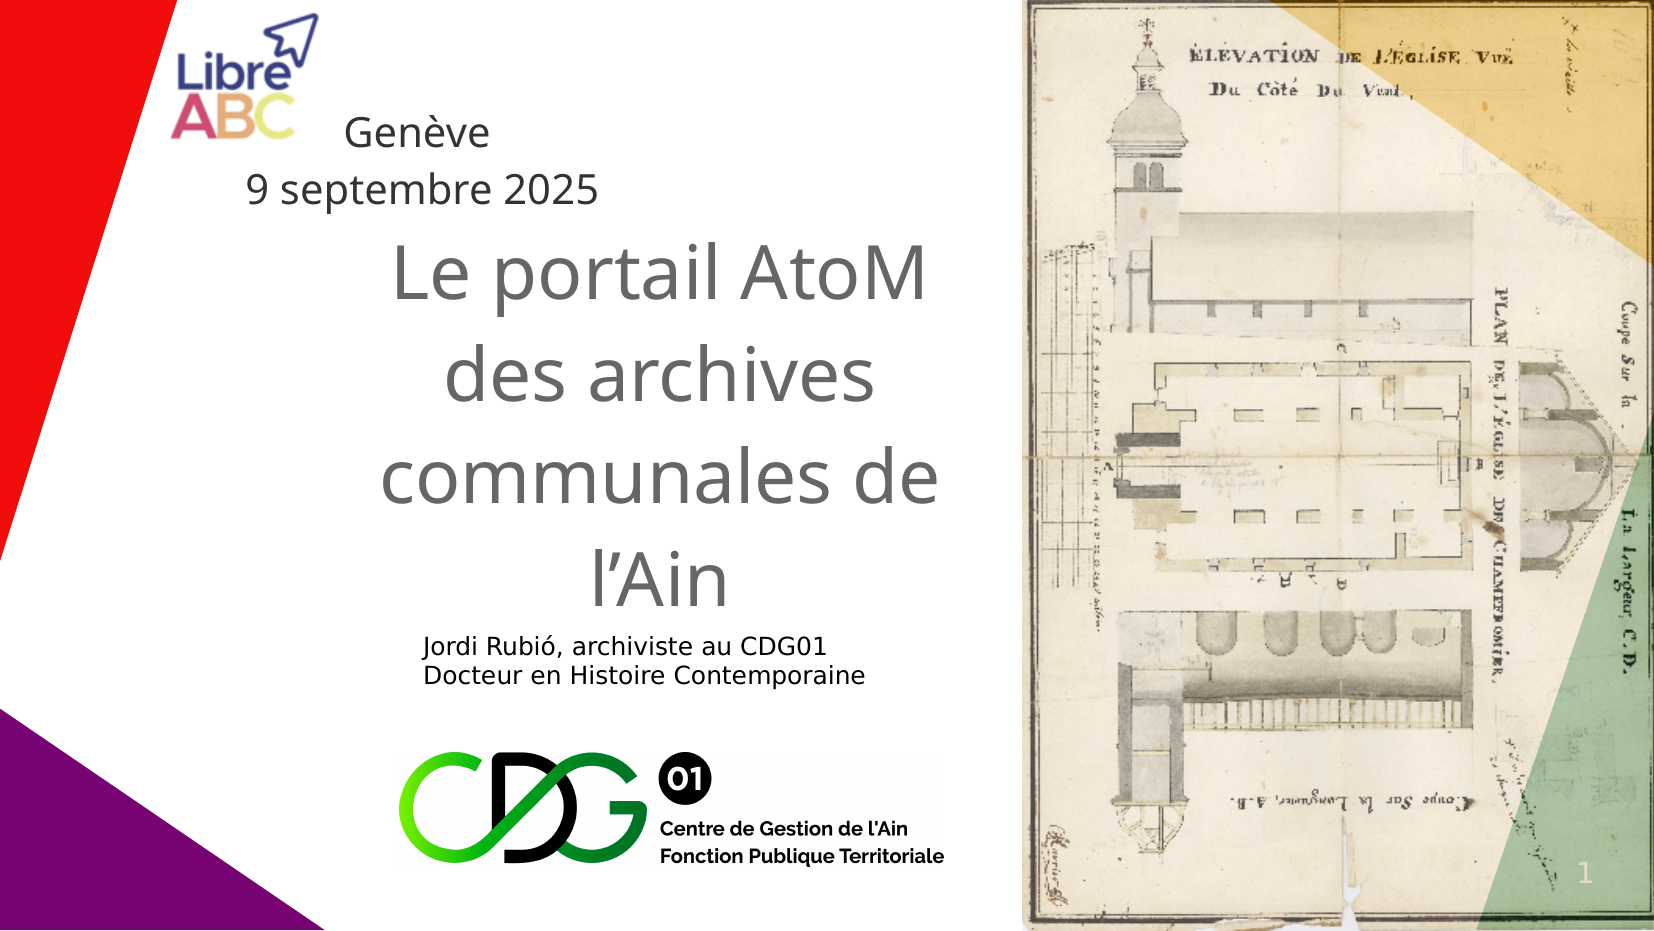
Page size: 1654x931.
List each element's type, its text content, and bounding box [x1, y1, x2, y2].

text_box Jordi Rubió, archiviste au CDG01 Docteur en Histoire Contemporaine [408, 624, 882, 699]
text_box Le portail AtoM des archives communales de l’Ain [335, 186, 985, 599]
picture [1022, 0, 1654, 931]
title Genève 9 septembre 2025 [136, 0, 709, 184]
picture [399, 752, 944, 867]
picture [170, 2, 319, 151]
